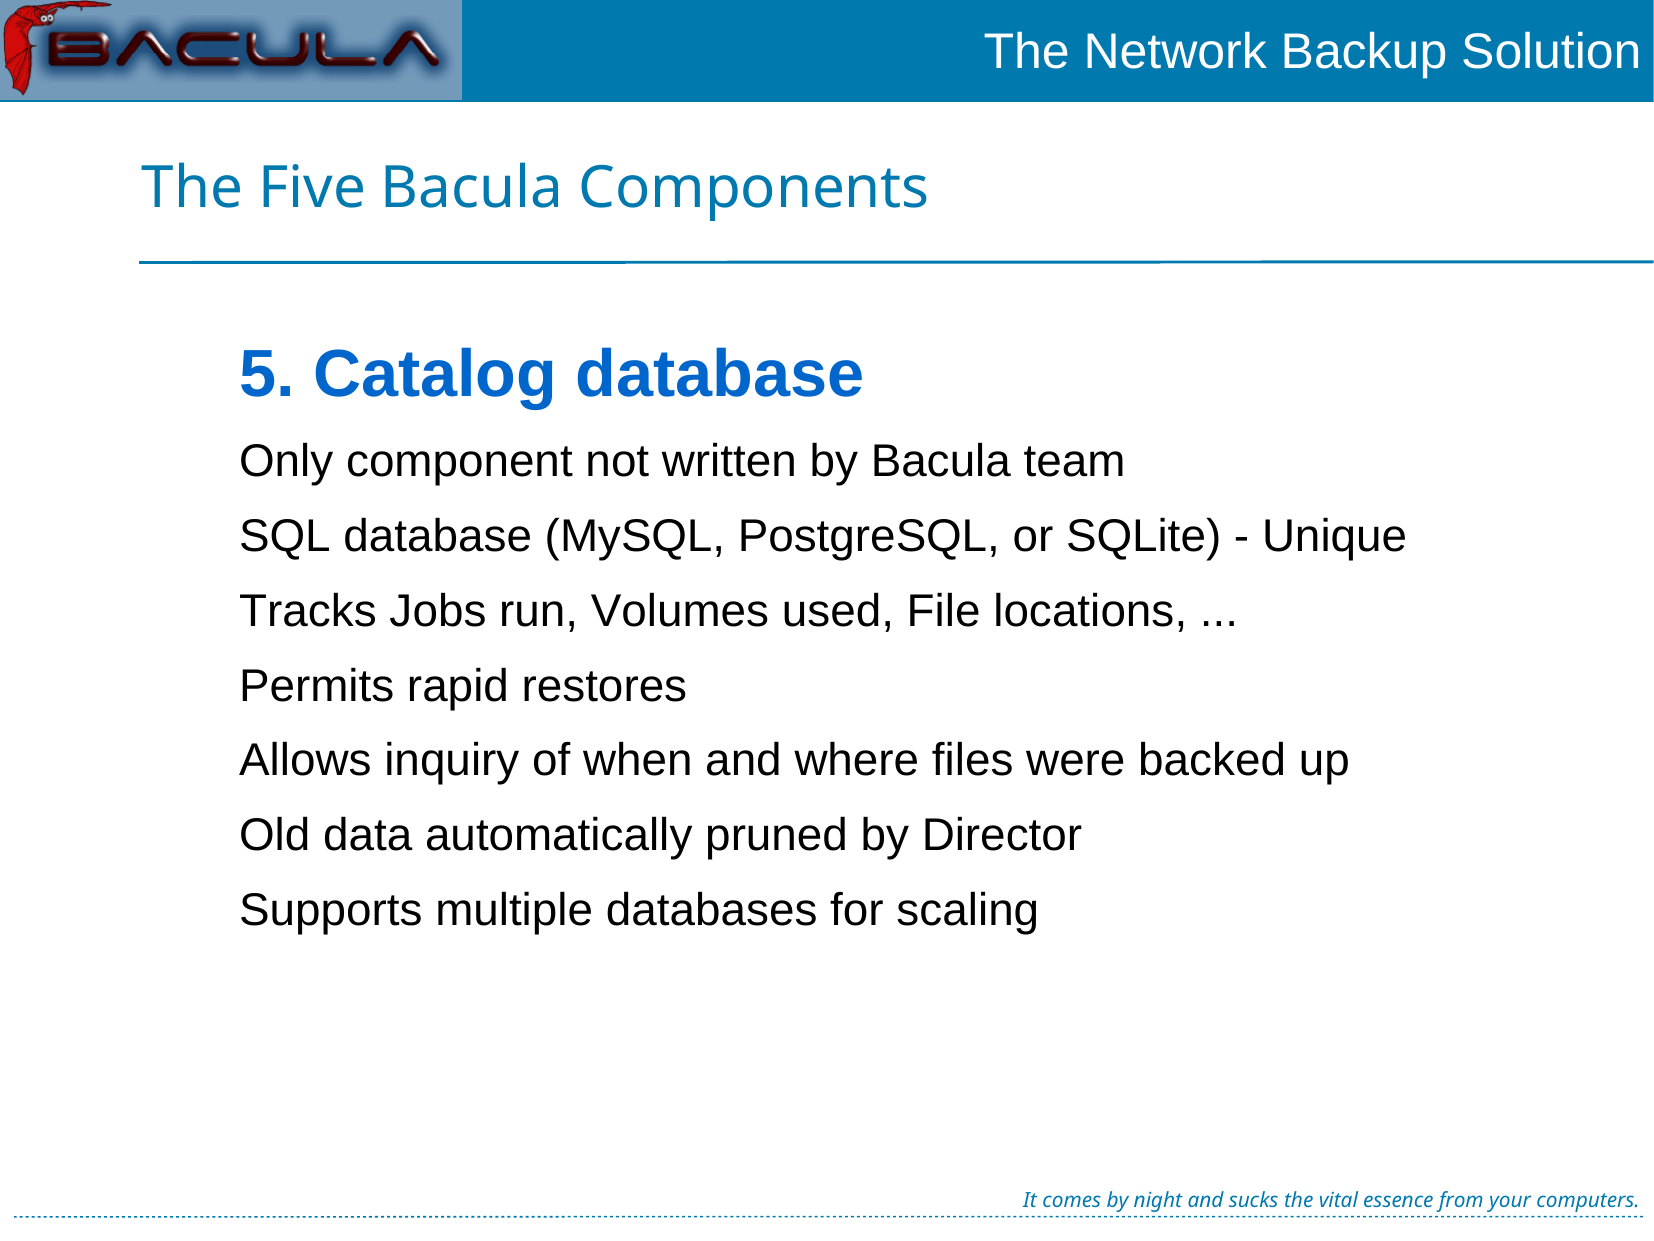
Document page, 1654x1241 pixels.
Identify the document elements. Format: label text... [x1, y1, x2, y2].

list 5. Catalog database Only component not written by Bacula team SQL database (MySQL, PostgreSQL, or SQLite) - Unique Tracks Jobs run, Volumes used, File locations, ... Permits rapid restores Allows inquiry of when and where files were backed up Old data automatically pruned by Director Supports multiple databases for scaling [144, 336, 1538, 1126]
title The Five Bacula Components [141, 112, 1501, 226]
picture [0, 0, 461, 99]
